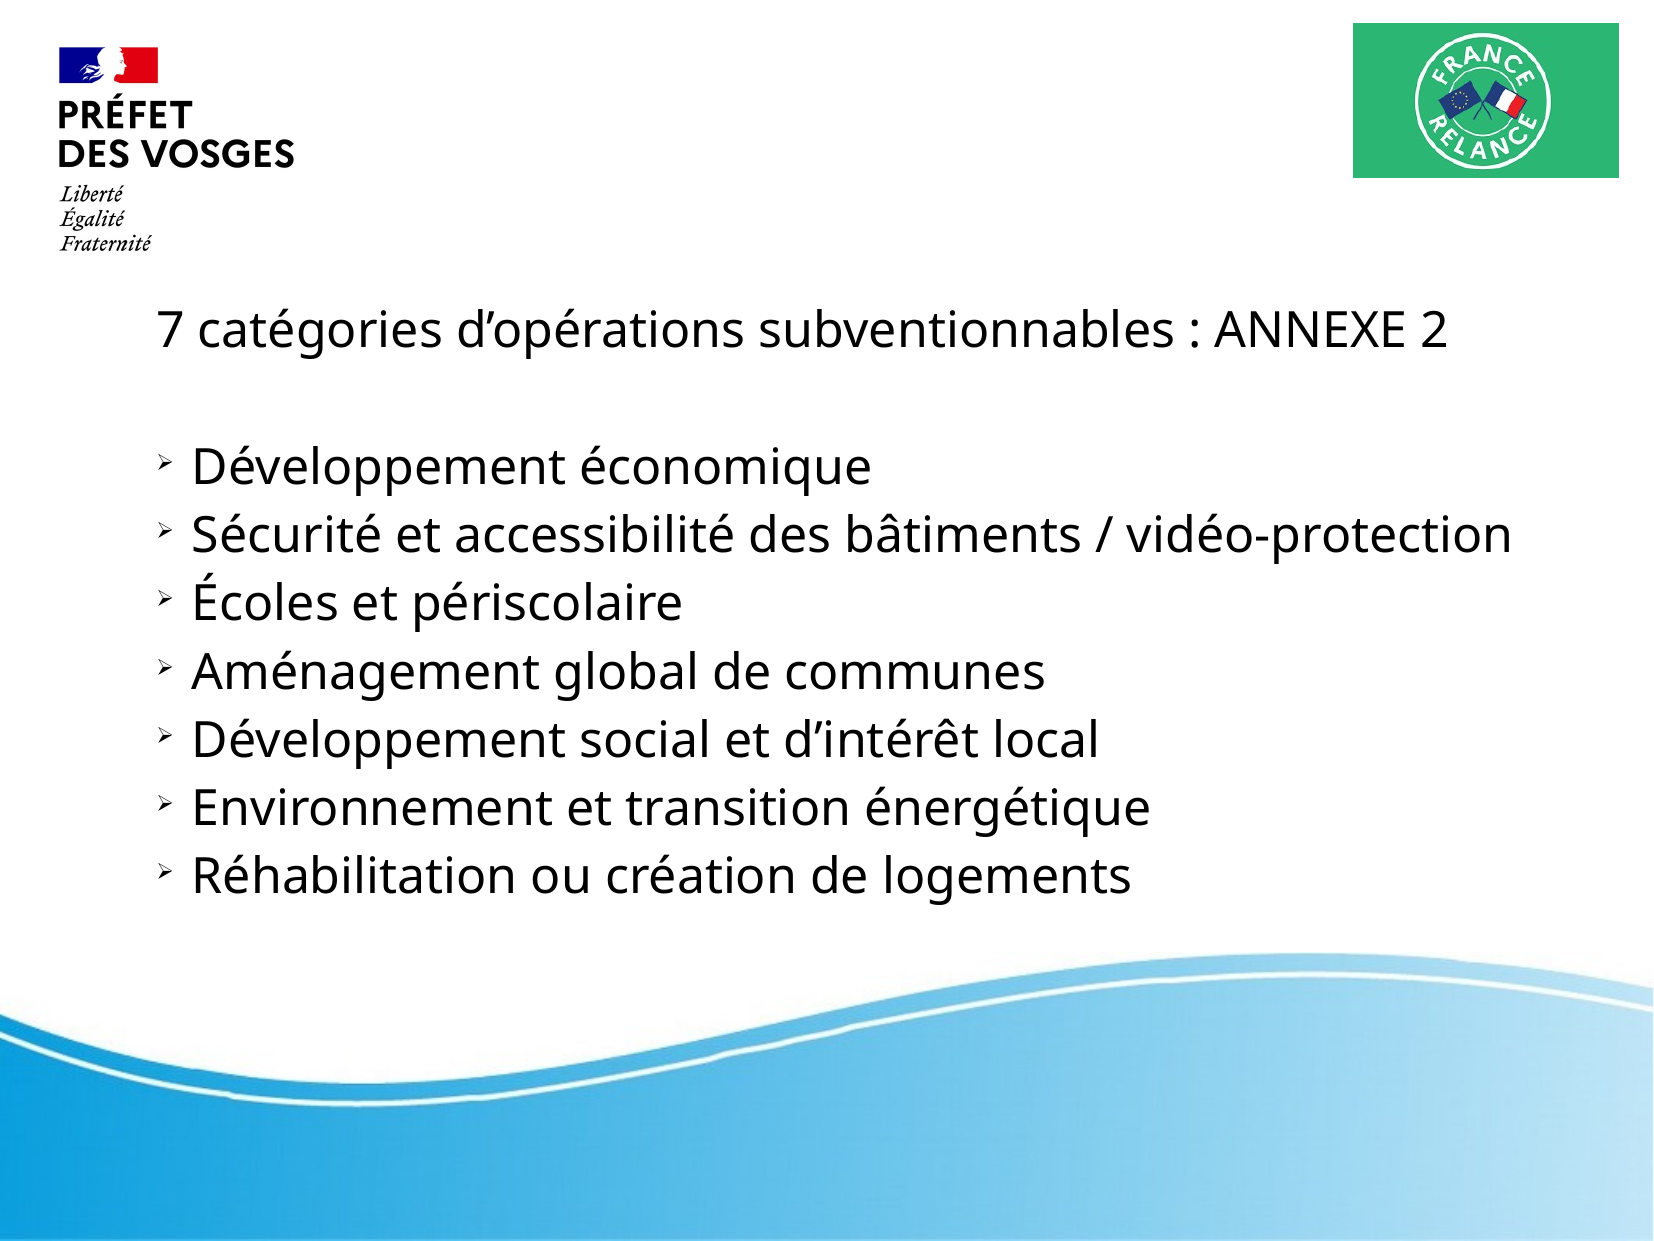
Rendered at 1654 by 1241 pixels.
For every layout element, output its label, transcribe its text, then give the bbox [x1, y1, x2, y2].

picture [1353, 23, 1619, 178]
picture [23, 11, 329, 286]
picture [0, 952, 1654, 1241]
text_box 7 catégories d’opérations subventionnables : ANNEXE 2 Développement économique Sécurité et accessibilité des bâtiments / vidéo-protection Écoles et périscolaire Aménagement global de communes Développement social et d’intérêt local Environnement et transition énergétique Réhabilitation ou création de logements [141, 286, 1548, 910]
